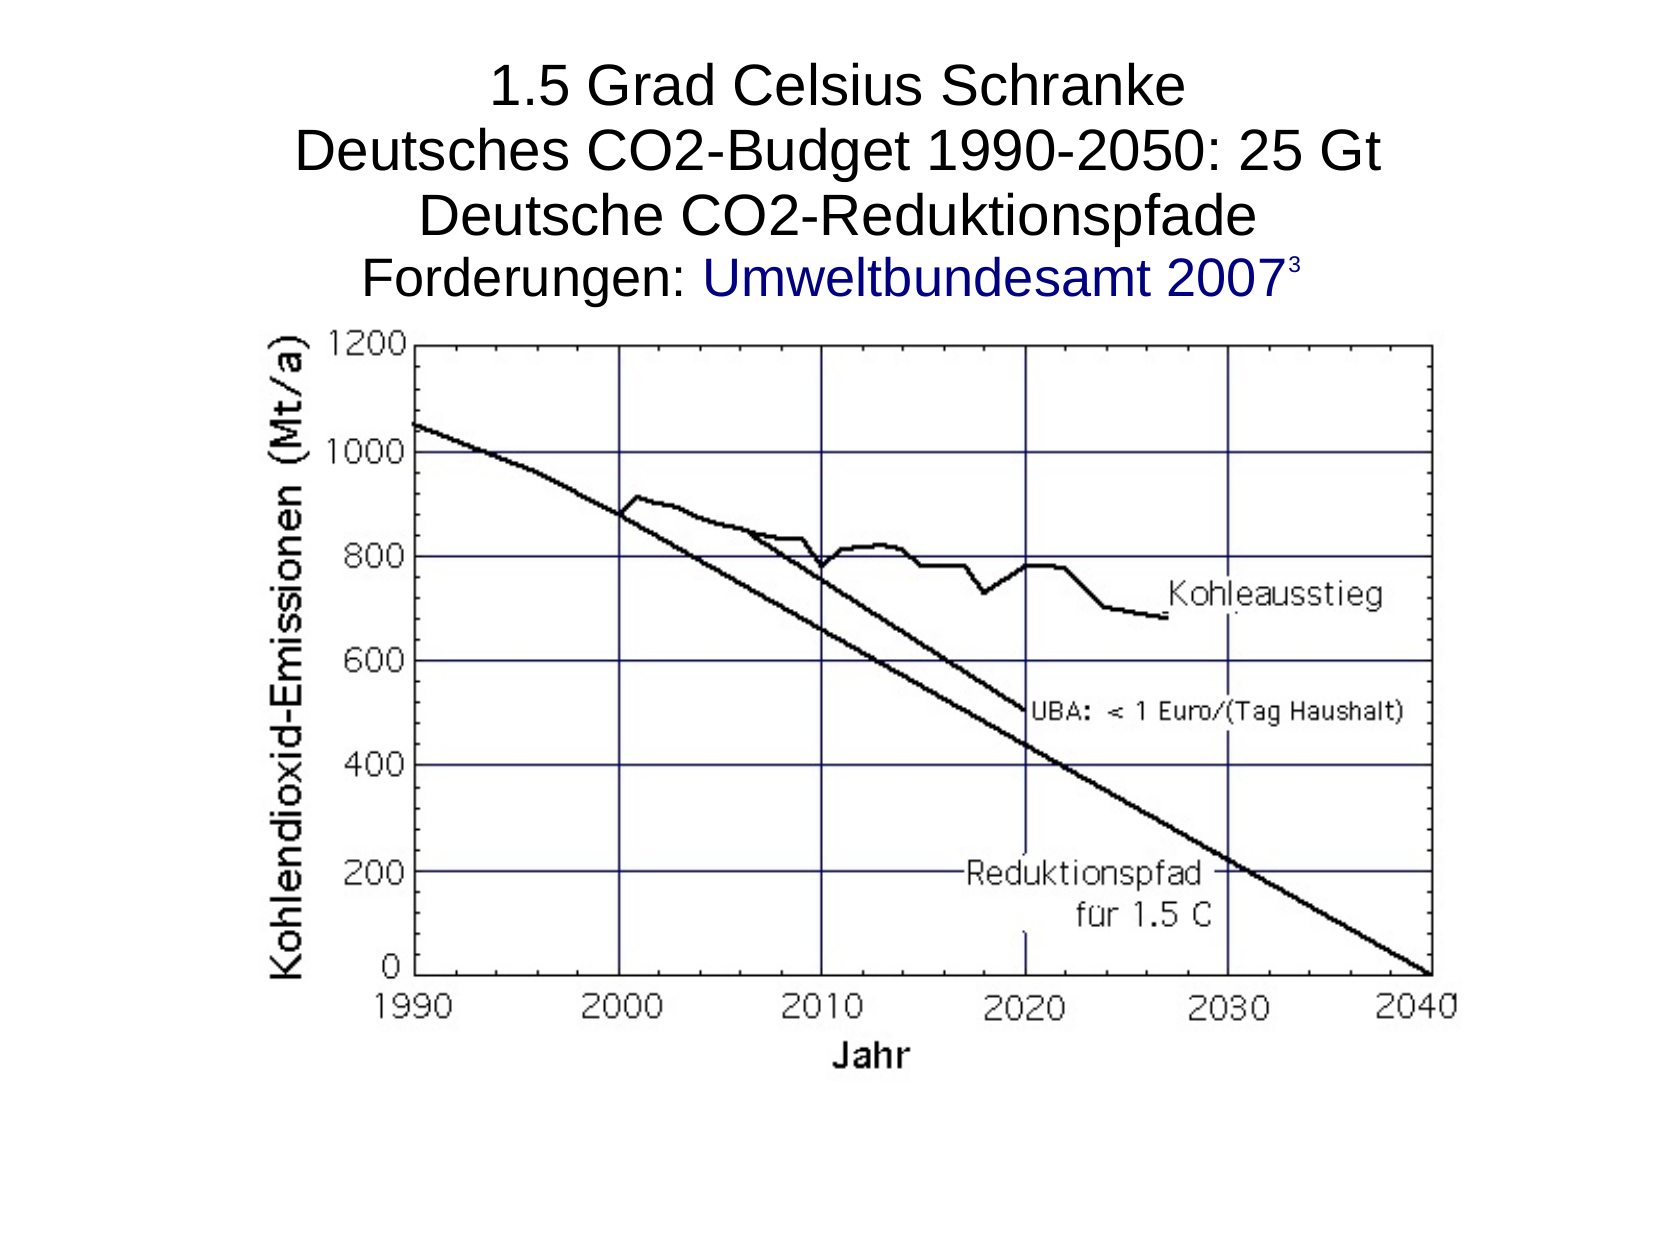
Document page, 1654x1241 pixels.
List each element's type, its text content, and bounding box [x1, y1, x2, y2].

picture [210, 314, 1461, 1148]
title 1.5 Grad Celsius Schranke Deutsches CO2-Budget 1990-2050: 25 Gt Deutsche CO2-Reduktionspfade Forderungen: Umweltbundesamt 20073 [94, 52, 1583, 309]
